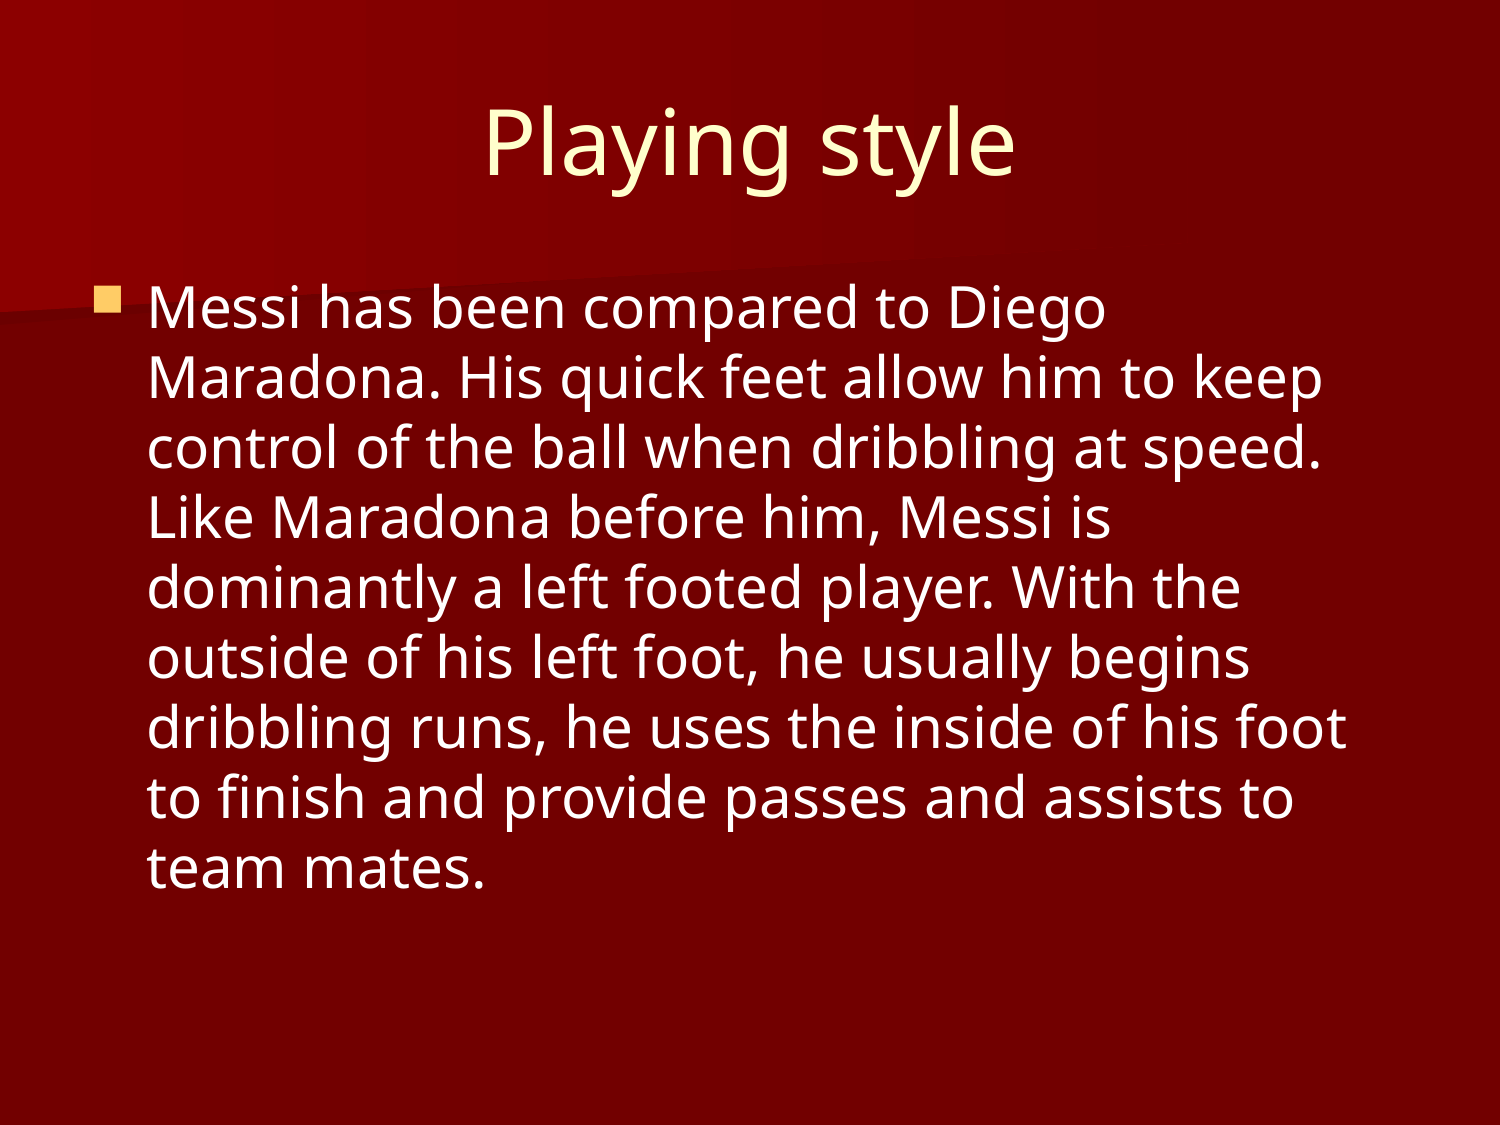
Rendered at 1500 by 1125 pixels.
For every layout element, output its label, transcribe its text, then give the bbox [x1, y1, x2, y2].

title Playing style [75, 45, 1425, 233]
list Messi has been compared to Diego Maradona. His quick feet allow him to keep control of the ball when dribbling at speed. Like Maradona before him, Messi is dominantly a left footed player. With the outside of his left foot, he usually begins dribbling runs, he uses the inside of his foot to finish and provide passes and assists to team mates. [75, 262, 1425, 1000]
